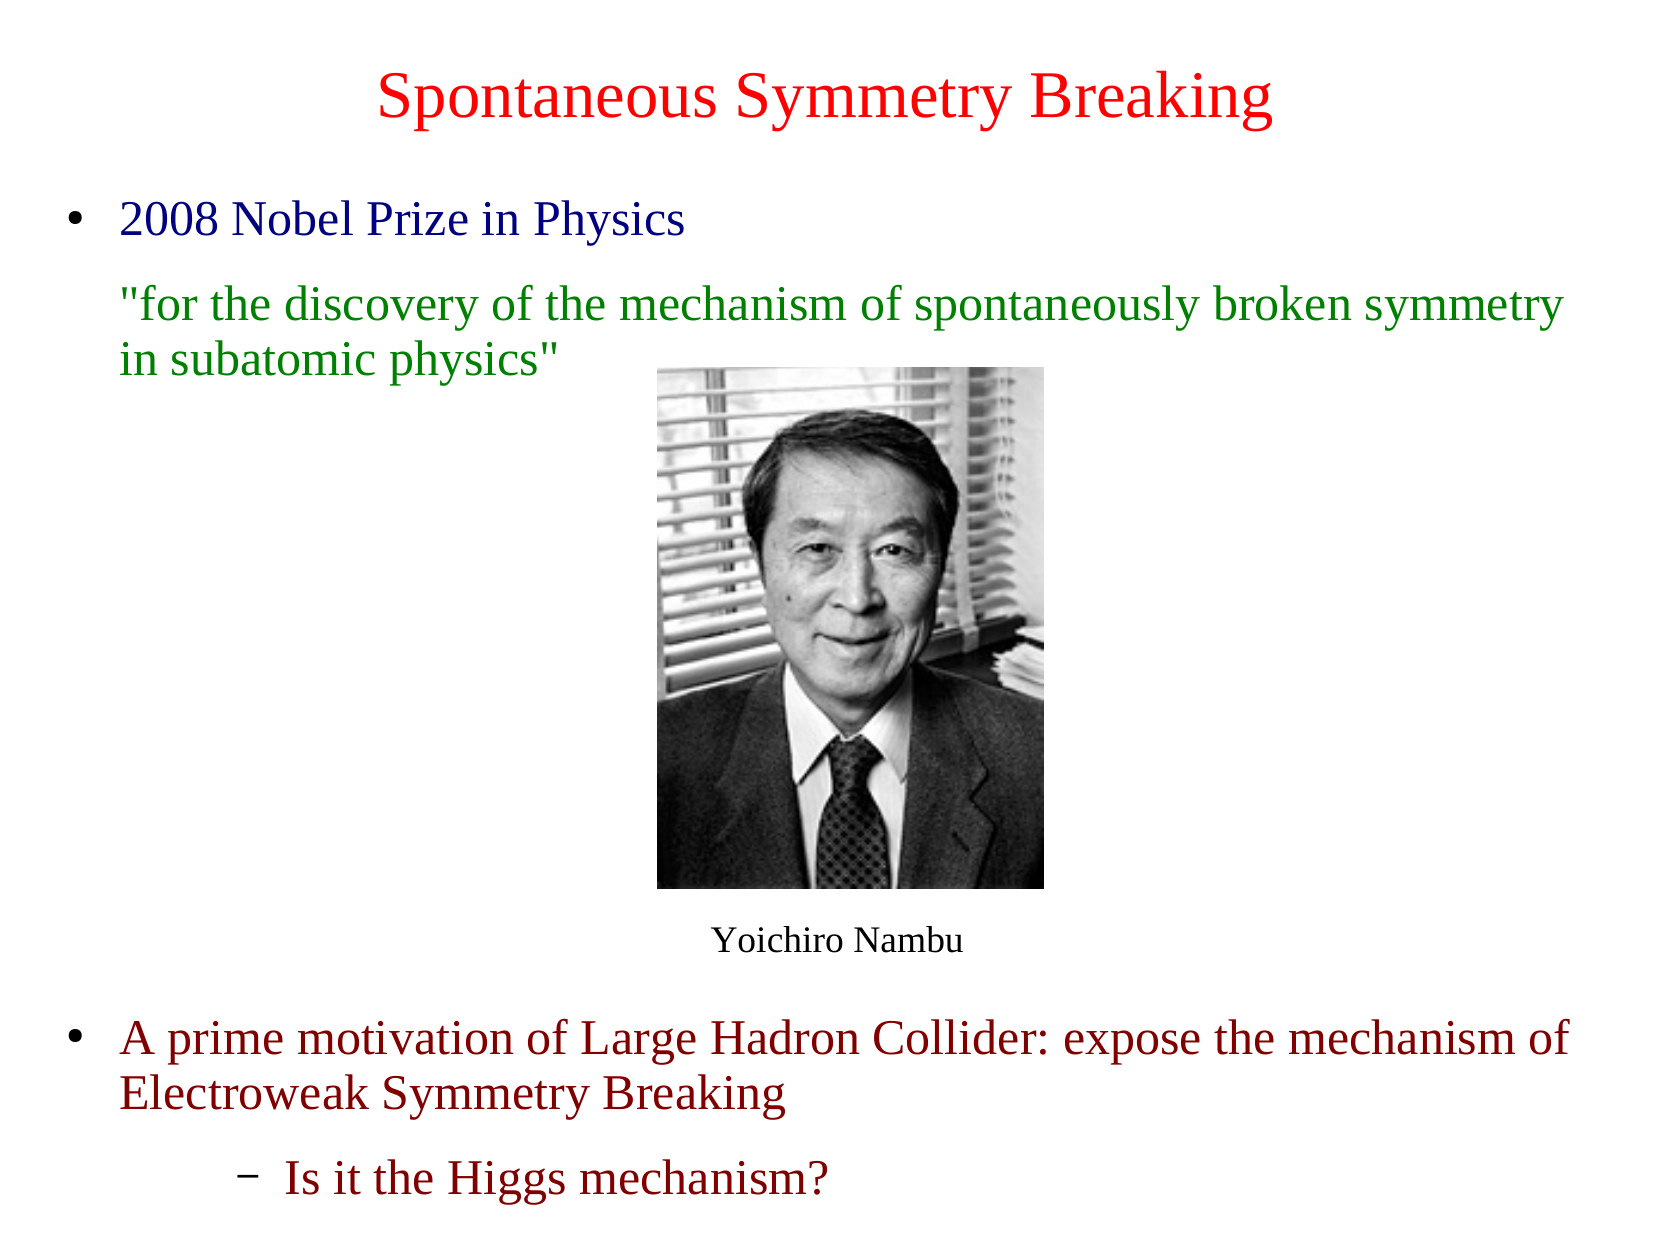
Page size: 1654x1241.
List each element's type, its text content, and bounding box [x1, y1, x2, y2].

picture [657, 367, 1044, 889]
list 2008 Nobel Prize in Physics "for the discovery of the mechanism of spontaneously broken symmetry in subatomic physics" A prime motivation of Large Hadron Collider: expose the mechanism of Electroweak Symmetry Breaking Is it the Higgs mechanism? [48, 191, 1582, 1206]
title Spontaneous Symmetry Breaking [128, 0, 1541, 191]
text_box Yoichiro Nambu [710, 918, 1005, 1000]
